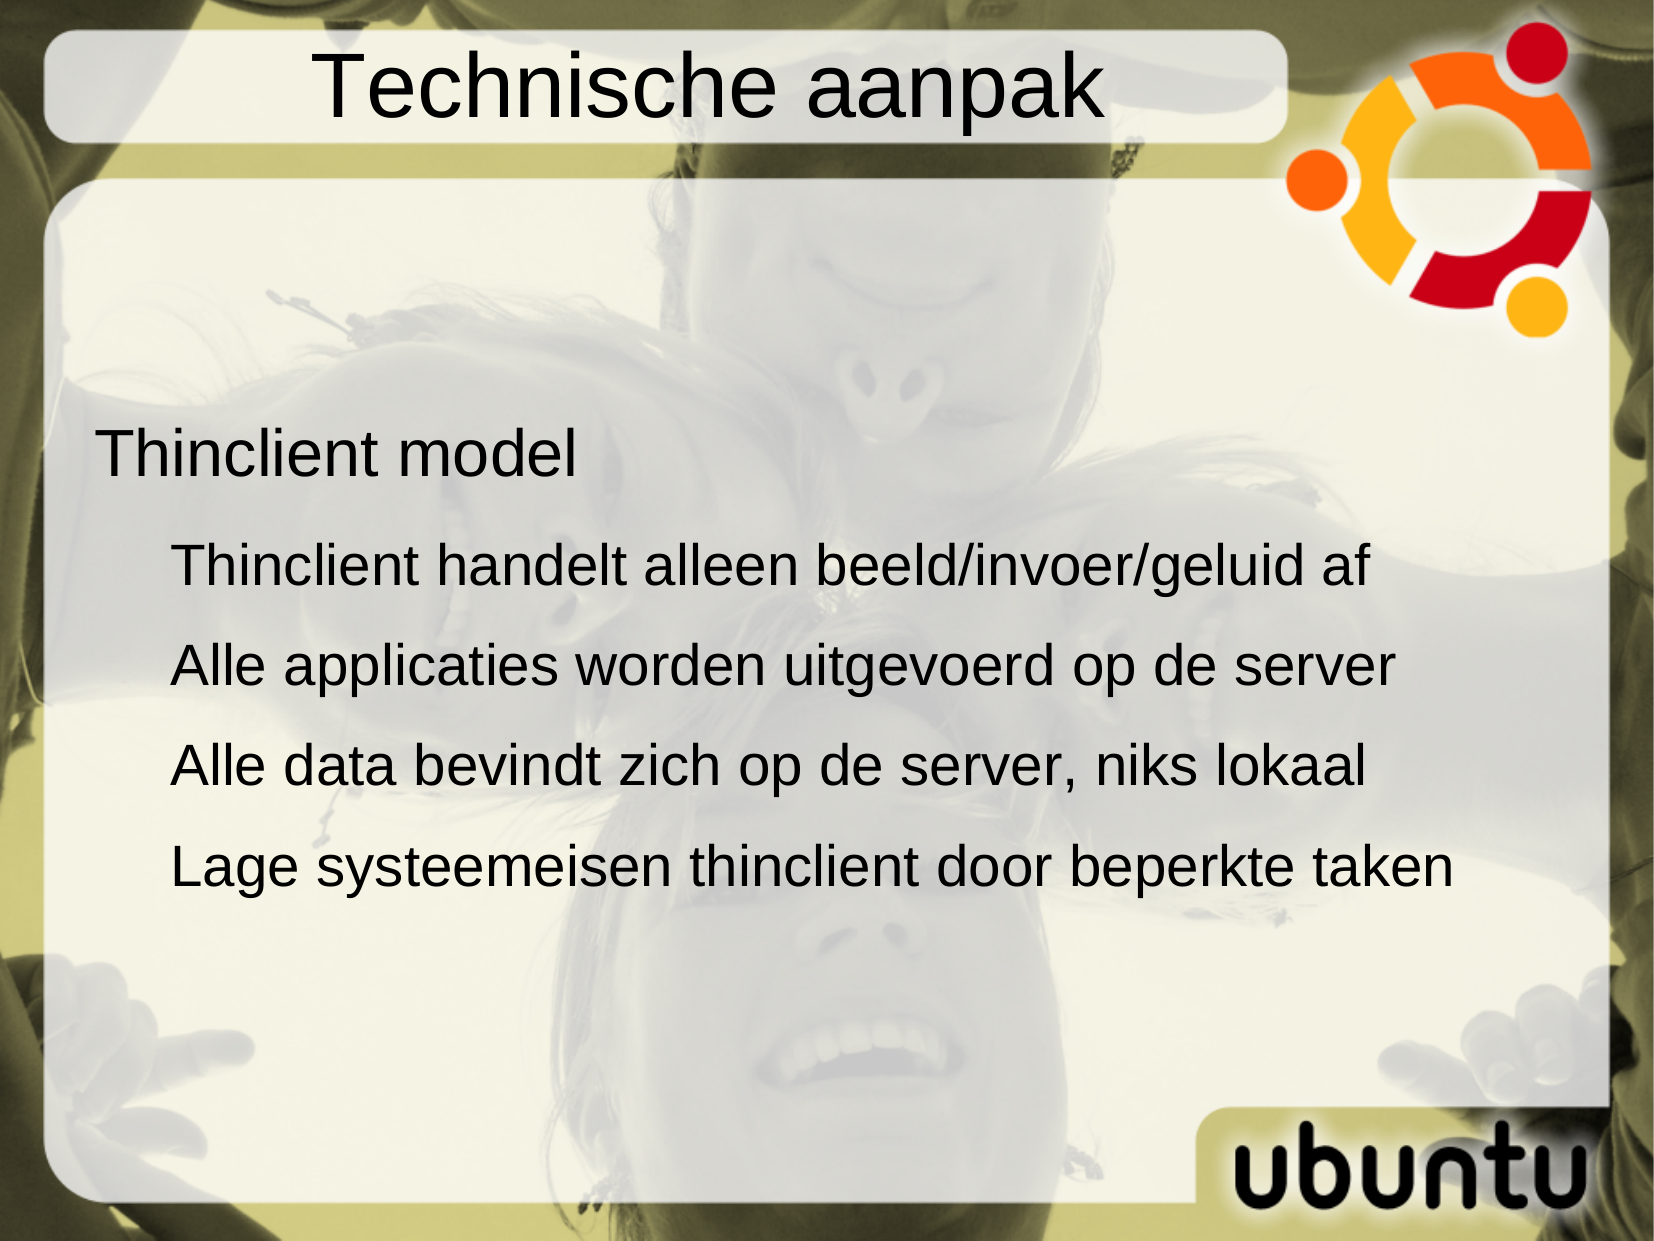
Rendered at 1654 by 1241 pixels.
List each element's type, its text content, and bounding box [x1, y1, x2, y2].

picture [0, 0, 1654, 1241]
list Thinclient model Thinclient handelt alleen beeld/invoer/geluid af Alle applicaties worden uitgevoerd op de server Alle data bevindt zich op de server, niks lokaal Lage systeemeisen thinclient door beperkte taken [77, 413, 1565, 1064]
title Technische aanpak [147, 11, 1270, 142]
